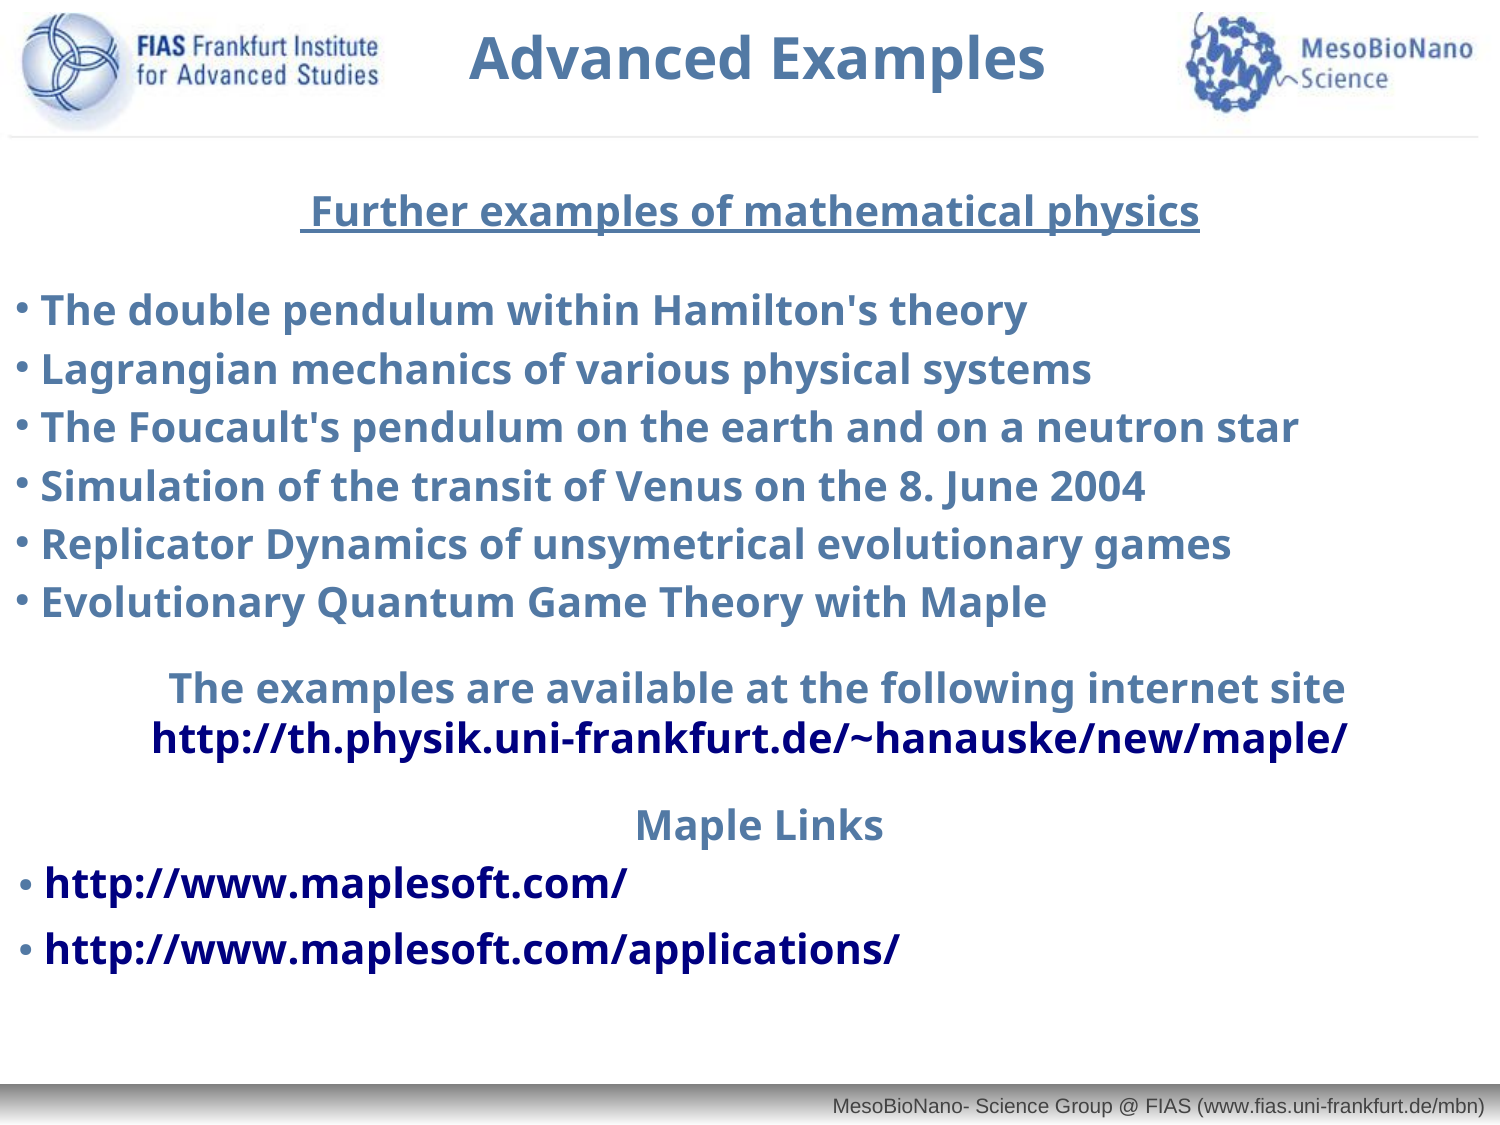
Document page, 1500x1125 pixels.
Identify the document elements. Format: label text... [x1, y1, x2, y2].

text_box Maple Links http://www.maplesoft.com/ http://www.maplesoft.com/applications/ [3, 791, 1500, 1063]
text_box Further examples of mathematical physics The double pendulum within Hamilton's theory Lagrangian mechanics of various physical systems The Foucault's pendulum on the earth and on a neutron star Simulation of the transit of Venus on the 8. June 2004 Replicator Dynamics of unsymetrical evolutionary games Evolutionary Quantum Game Theory with Maple The examples are available at the following internet site http://th.physik.uni-frankfurt.de/~hanauske/new/maple/ [0, 177, 1500, 769]
title Advanced Examples [0, 0, 1499, 142]
